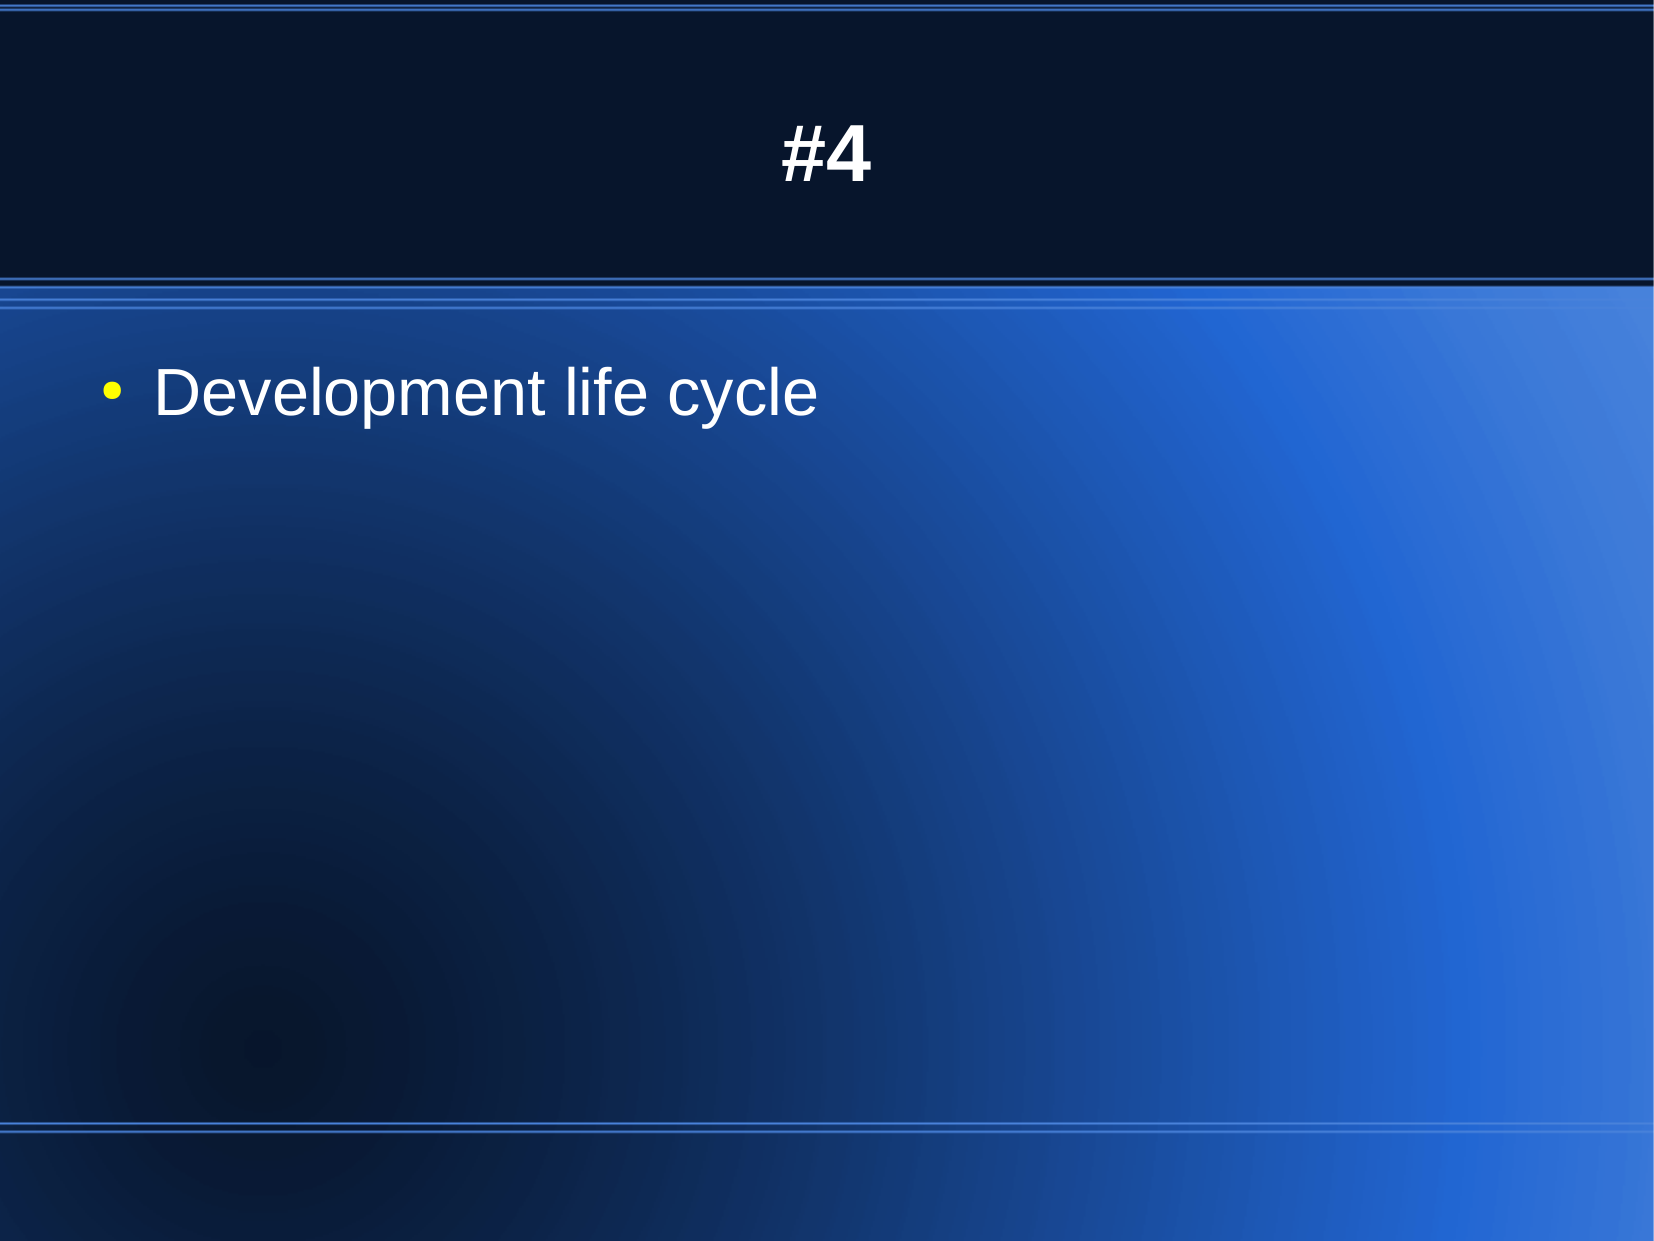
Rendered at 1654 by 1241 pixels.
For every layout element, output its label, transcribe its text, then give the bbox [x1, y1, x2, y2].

picture [0, 0, 1654, 1241]
list Development life cycle [82, 355, 1571, 1075]
title #4 [82, 49, 1571, 257]
